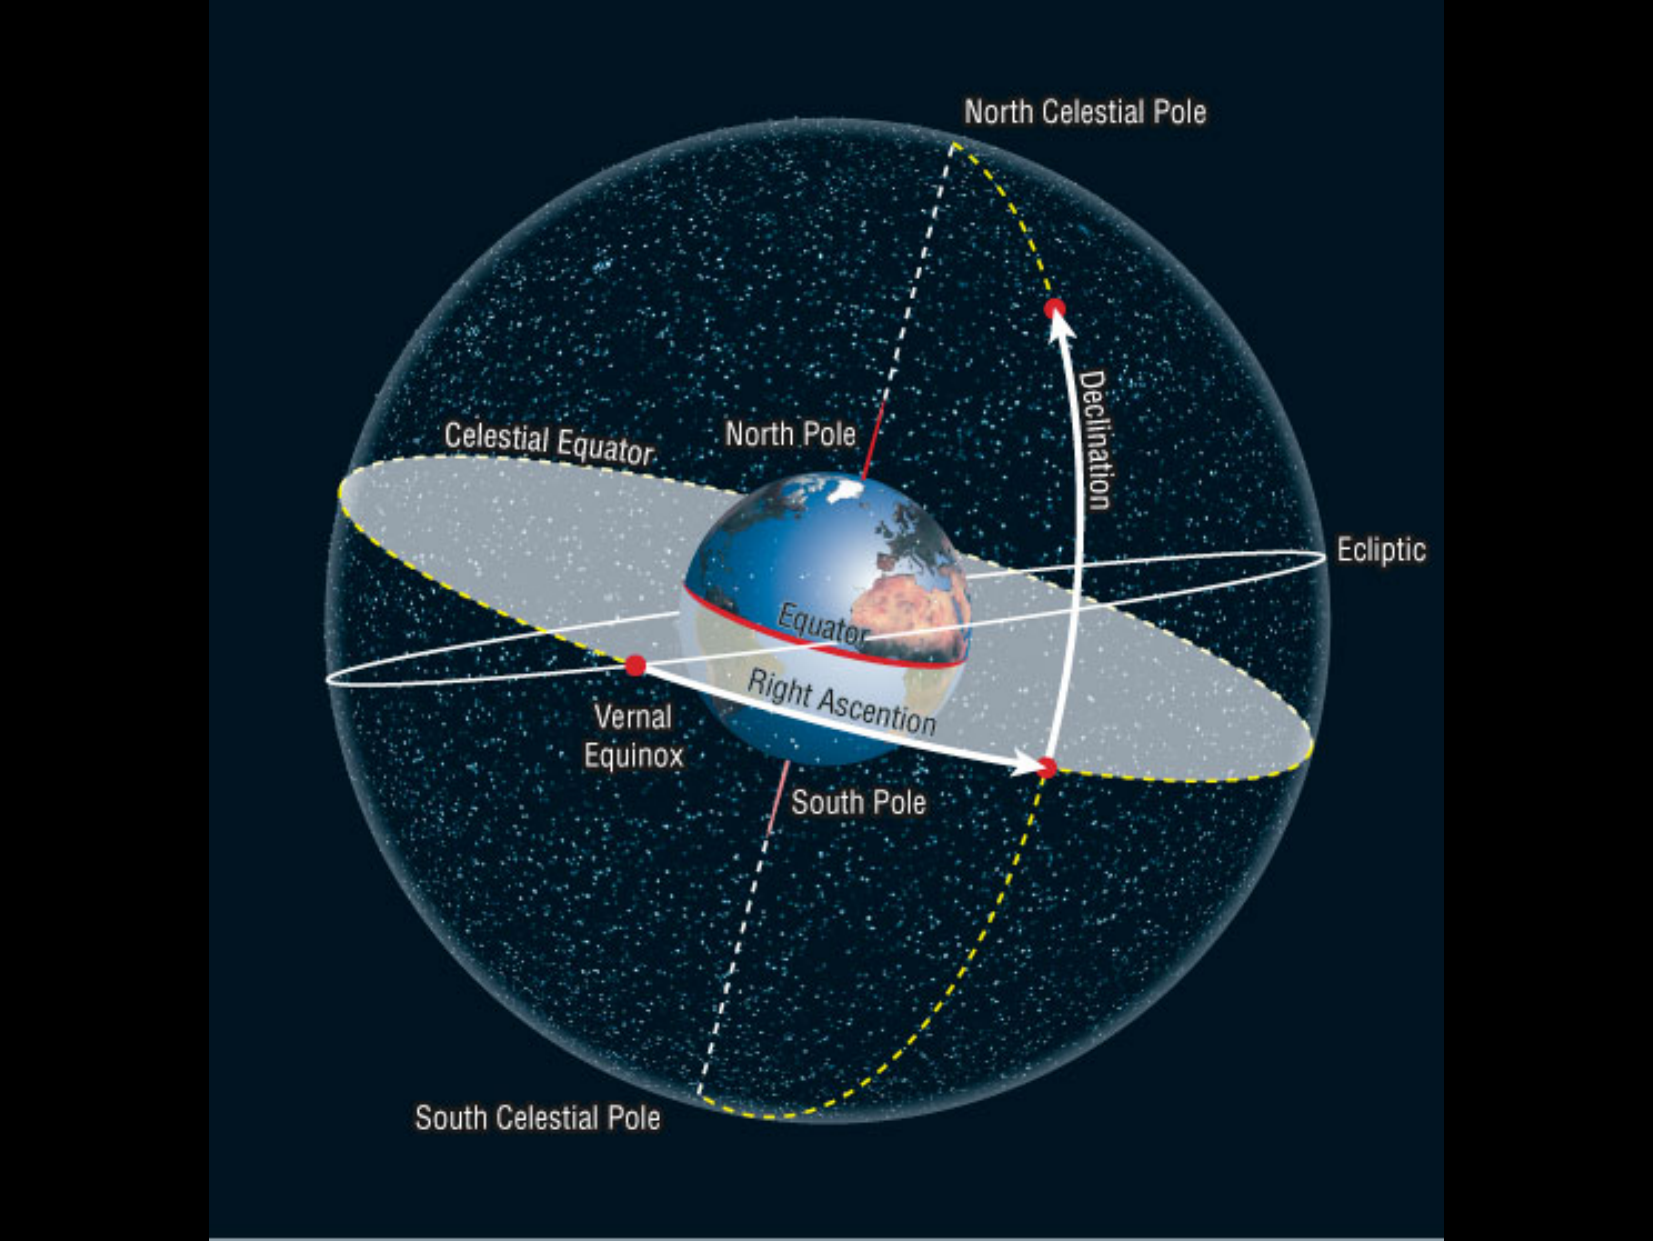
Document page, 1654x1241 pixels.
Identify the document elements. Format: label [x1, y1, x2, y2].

picture [209, 0, 1444, 1241]
